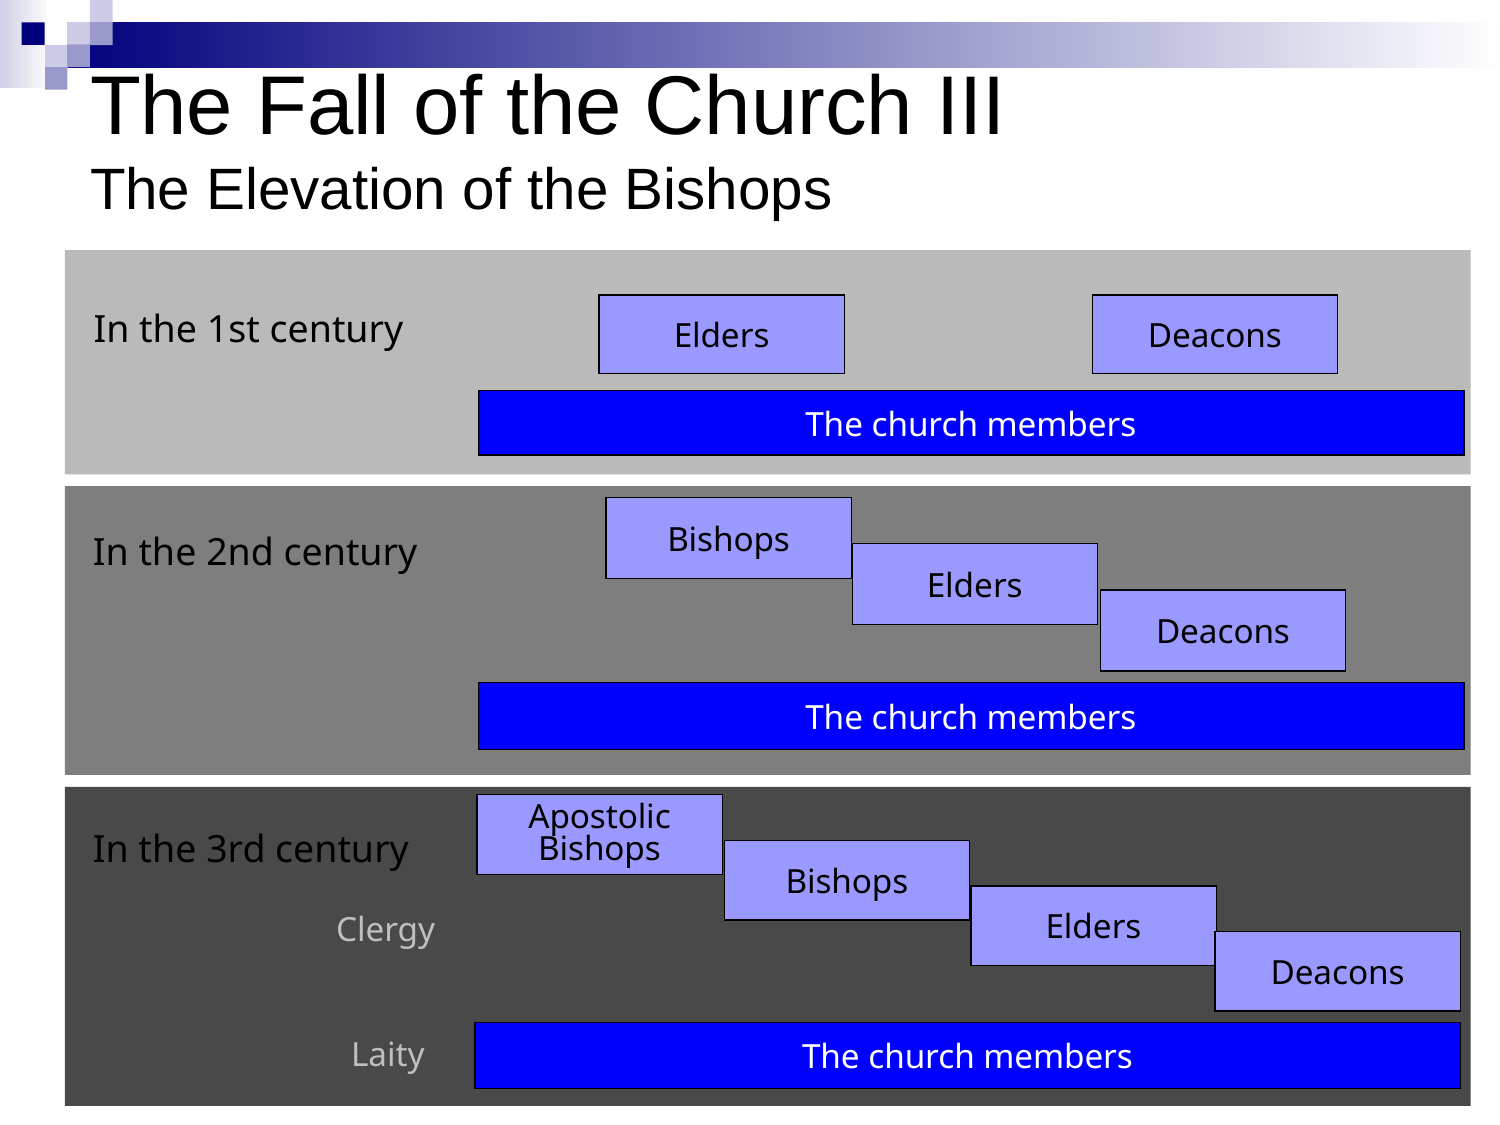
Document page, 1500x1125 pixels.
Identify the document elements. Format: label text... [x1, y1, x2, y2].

text_box [64, 786, 1471, 1106]
text_box The church members [478, 390, 1465, 456]
text_box Deacons [1092, 295, 1338, 374]
text_box In the 2nd century [78, 520, 433, 581]
text_box Deacons [1215, 931, 1461, 1012]
text_box In the 1st century [78, 297, 419, 358]
title The Fall of the Church III The Elevation of the Bishops [75, 66, 1425, 206]
text_box Elders [852, 543, 1098, 625]
text_box [64, 486, 1471, 775]
text_box Elders [599, 295, 845, 374]
text_box [64, 250, 1471, 475]
text_box Bishops [606, 497, 852, 579]
text_box Laity [336, 1026, 474, 1081]
text_box Bishops [724, 840, 970, 921]
text_box Apostolic Bishops [477, 794, 723, 875]
text_box Elders [971, 885, 1217, 966]
text_box Clergy [321, 900, 594, 956]
text_box Deacons [1100, 590, 1346, 671]
text_box In the 3rd century [78, 818, 425, 878]
text_box The church members [474, 1022, 1461, 1089]
text_box The church members [478, 682, 1465, 750]
